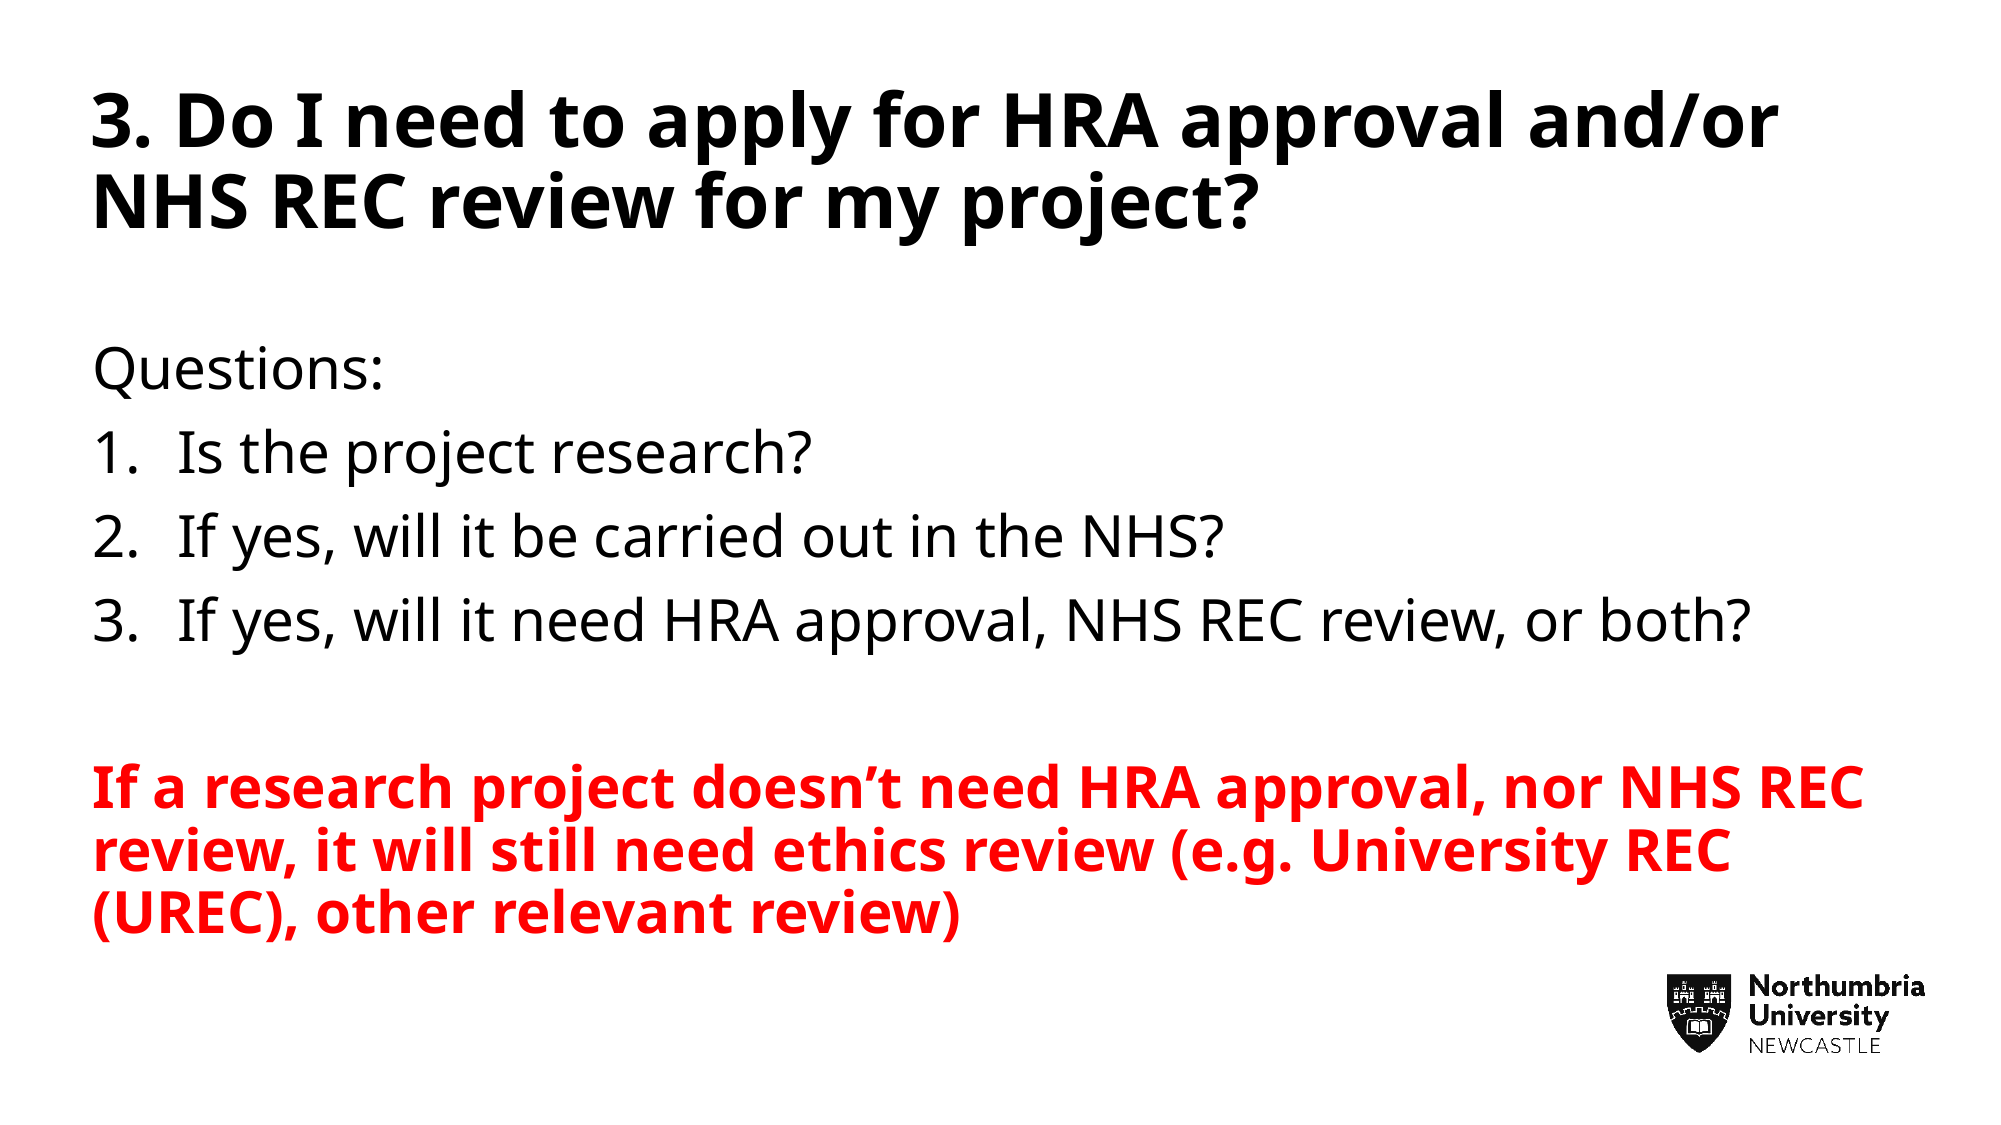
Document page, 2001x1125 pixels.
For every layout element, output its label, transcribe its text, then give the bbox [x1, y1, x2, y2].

list Questions: Is the project research? If yes, will it be carried out in the NHS? If yes, will it need HRA approval, NHS REC review, or both? If a research project doesn’t need HRA approval, nor NHS REC review, it will still need ethics review (e.g. University REC (UREC), other relevant review) [77, 332, 1926, 1125]
title 3. Do I need to apply for HRA approval and/or NHS REC review for my project? [75, 70, 1925, 258]
